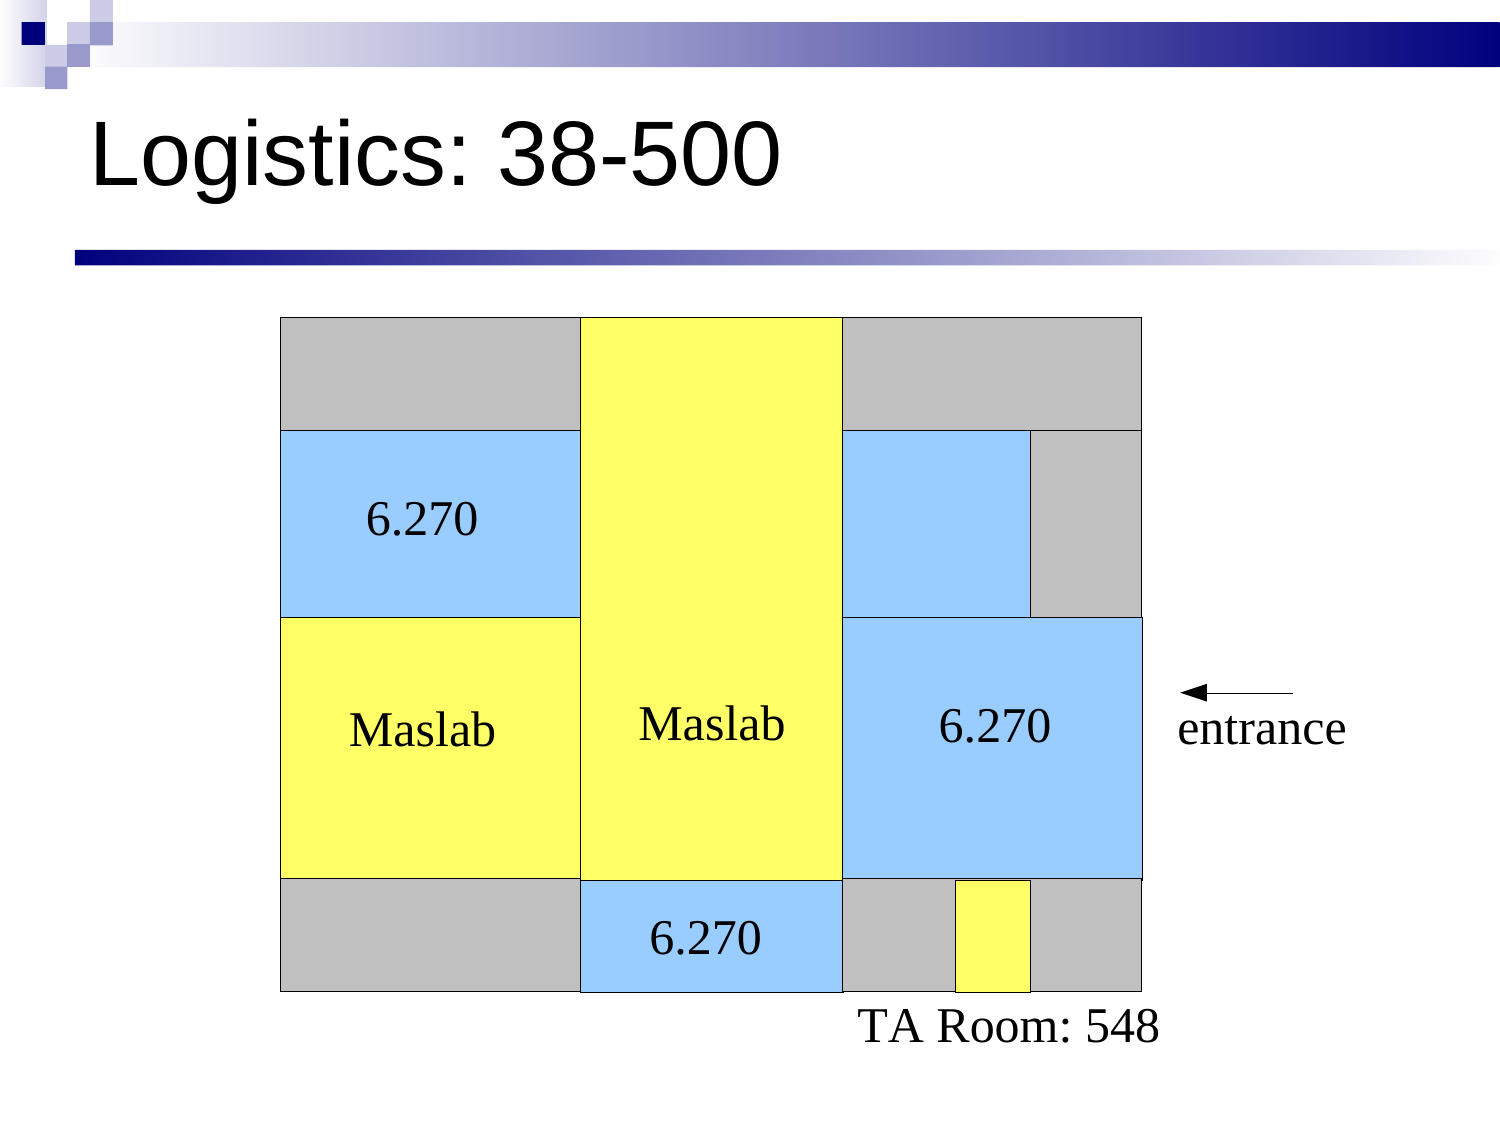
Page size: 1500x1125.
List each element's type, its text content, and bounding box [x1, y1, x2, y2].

text_box 6.270 [634, 905, 777, 977]
text_box TA Room: 548 [842, 992, 1218, 1064]
title Logistics: 38-500 [75, 75, 1426, 238]
text_box [280, 317, 1143, 993]
text_box 6.270 [351, 486, 494, 558]
text_box entrance [1162, 694, 1388, 766]
text_box Maslab [334, 696, 512, 768]
text_box Maslab [623, 690, 801, 762]
text_box 6.270 [923, 693, 1067, 765]
